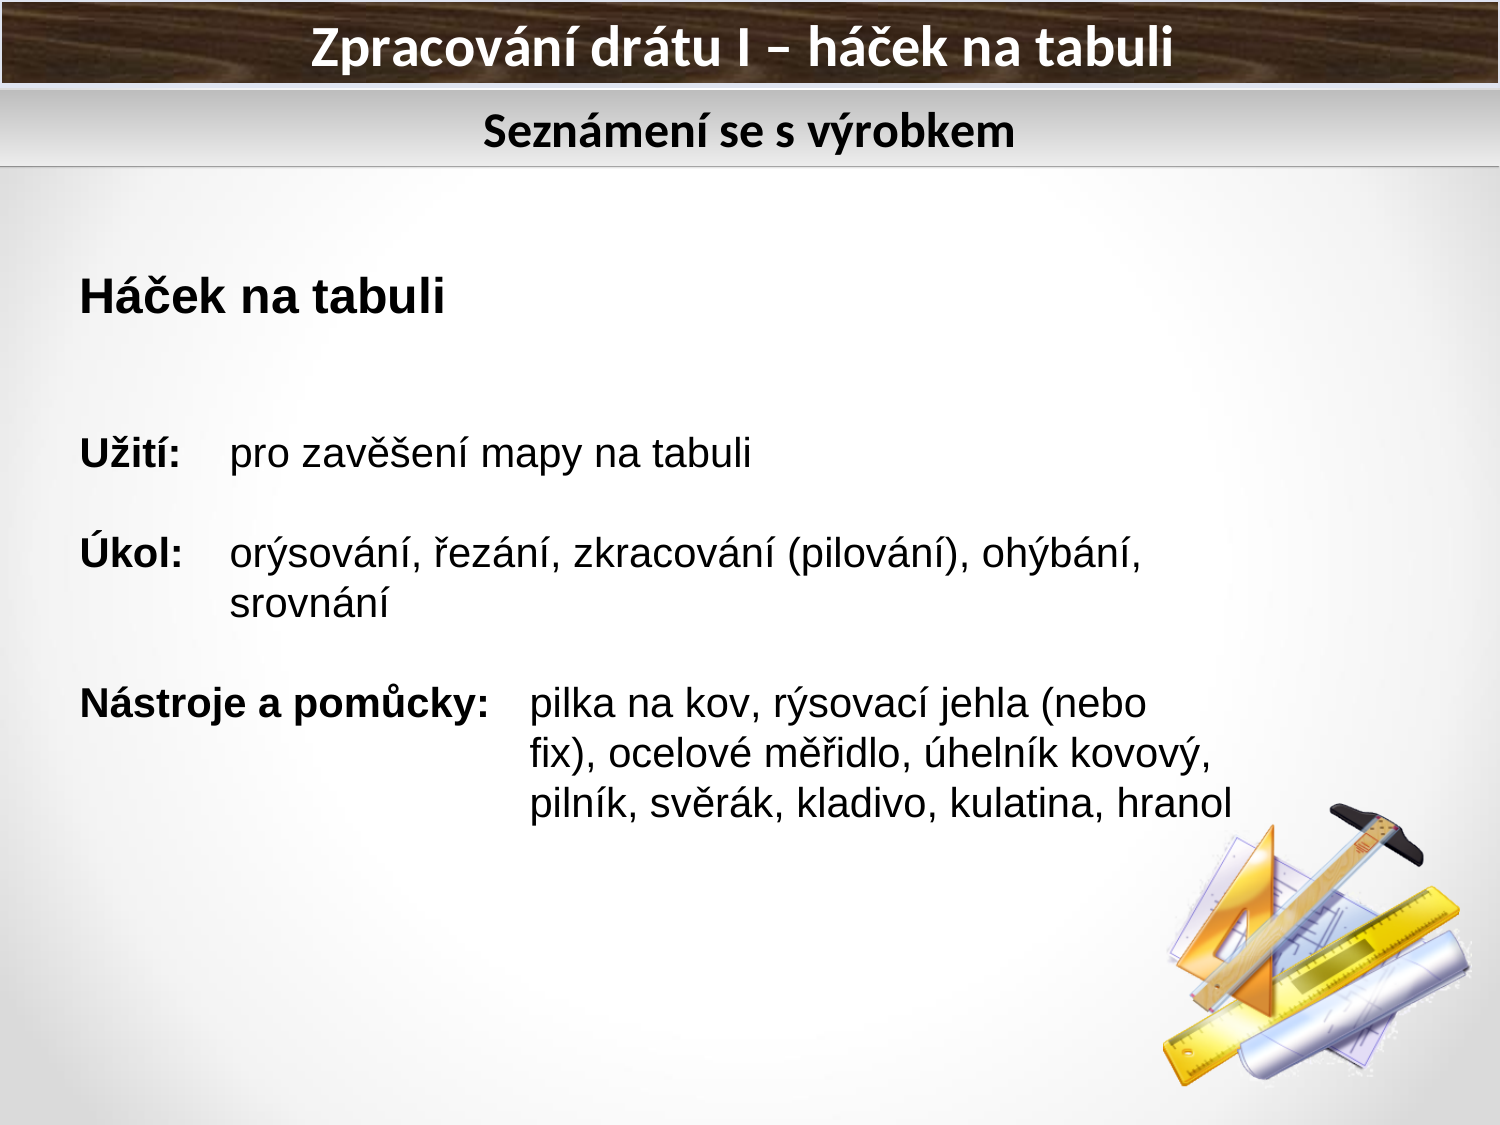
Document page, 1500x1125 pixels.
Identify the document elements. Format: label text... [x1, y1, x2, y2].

text_box Seznámení se s výrobkem [0, 90, 1500, 166]
text_box Užití: pro zavěšení mapy na tabuli Úkol: orýsování, řezání, zkracování (pilování), ohýbání, srovnání Nástroje a pomůcky: pilka na kov, rýsovací jehla (nebo fix), ocelové měřidlo, úhelník kovový, pilník, svěrák, kladivo, kulatina, hranol [64, 418, 1258, 834]
picture [0, 166, 1500, 1125]
picture [0, 86, 1500, 90]
text_box Háček na tabuli [64, 255, 1436, 331]
text_box Zpracování drátu I – háček na tabuli [0, 0, 1500, 86]
